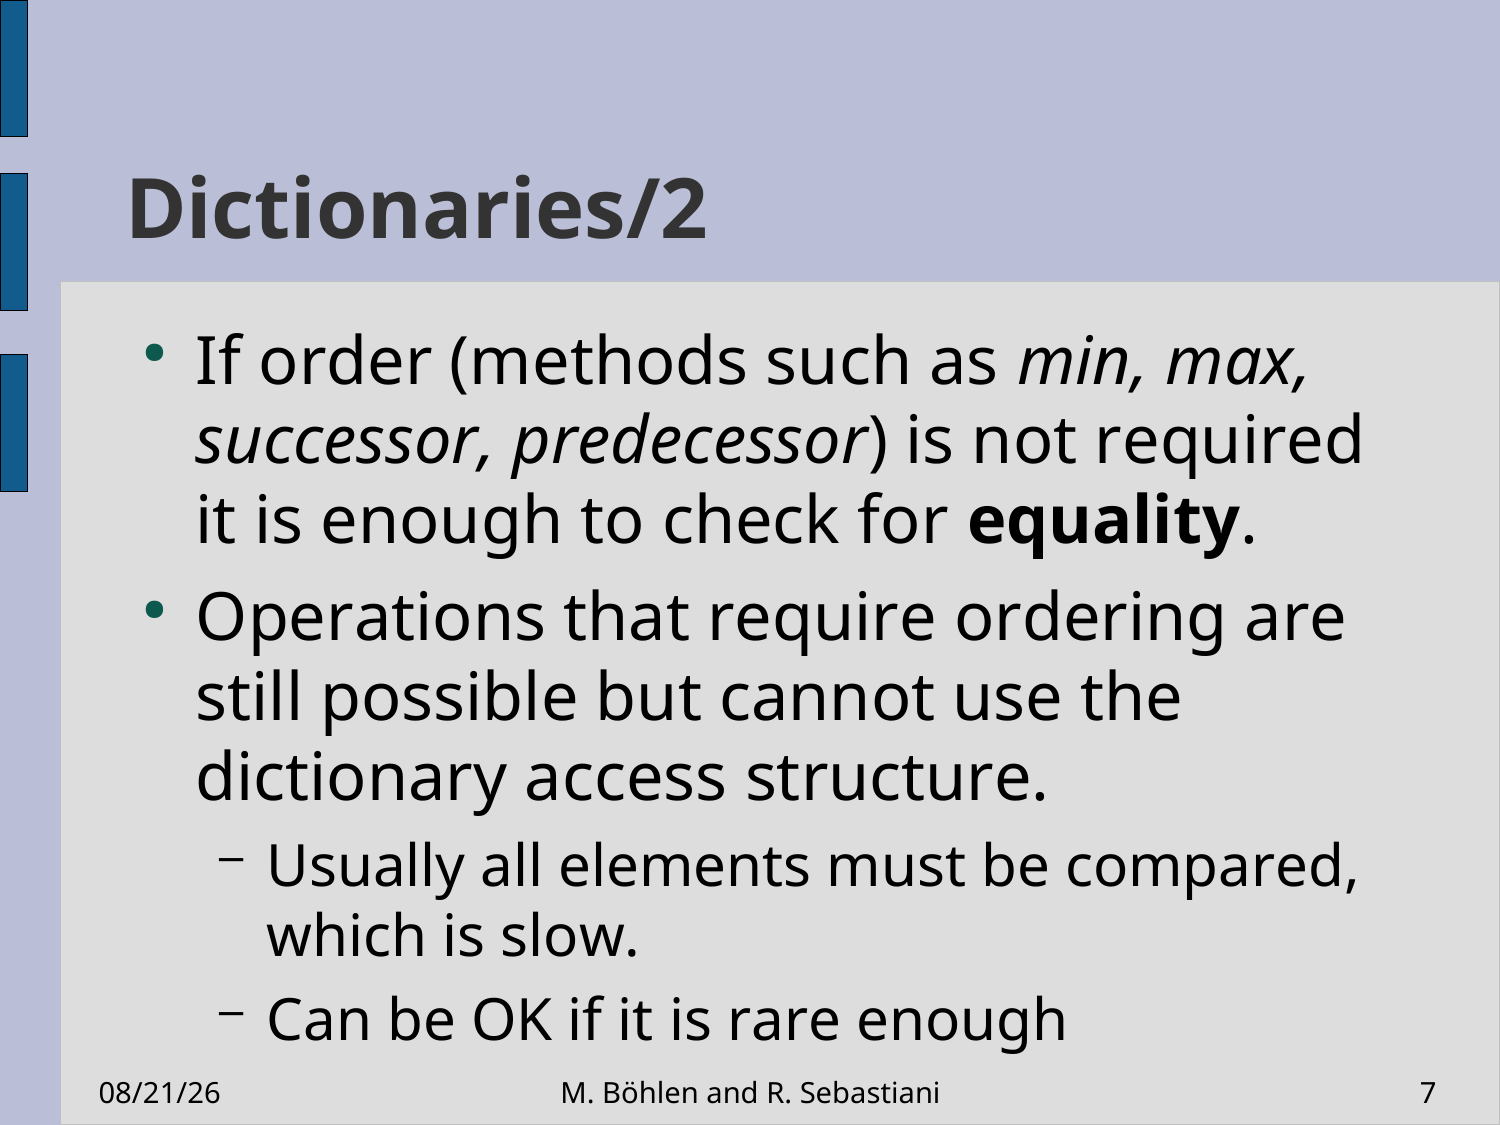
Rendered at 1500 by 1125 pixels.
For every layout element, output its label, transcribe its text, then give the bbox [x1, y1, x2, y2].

list If order (methods such as min, max, successor, predecessor) is not required it is enough to check for equality. Operations that require ordering are still possible but cannot use the dictionary access structure. Usually all elements must be compared, which is slow. Can be OK if it is rare enough [110, 312, 1392, 1037]
title Dictionaries/2 [110, 67, 1392, 271]
